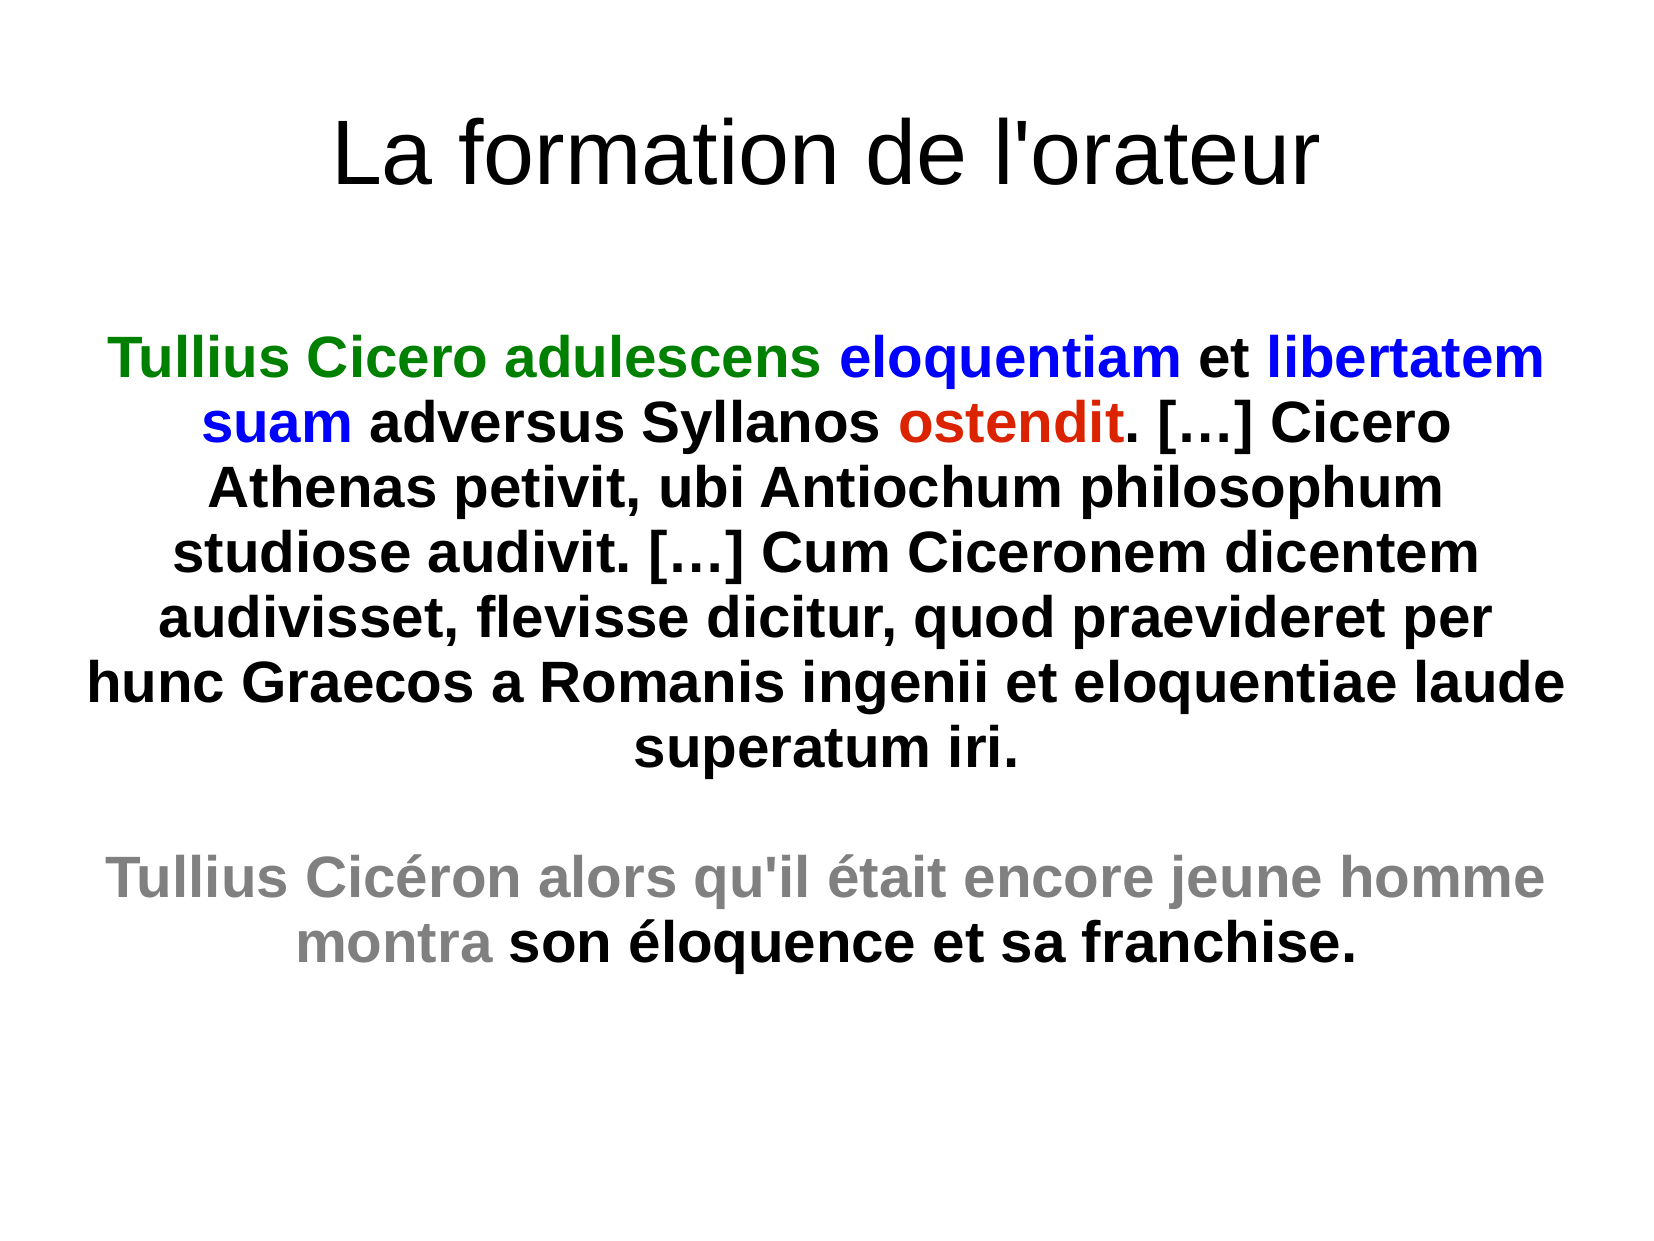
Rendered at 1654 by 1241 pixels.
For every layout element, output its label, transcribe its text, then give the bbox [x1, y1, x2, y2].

subtitle Tullius Cicero adulescens eloquentiam et libertatem suam adversus Syllanos ostendit. […] Cicero Athenas petivit, ubi Antiochum philosophum studiose audivit. […] Cum Ciceronem dicentem audivisset, flevisse dicitur, quod praevideret per hunc Graecos a Romanis ingenii et eloquentiae laude superatum iri. Tullius Cicéron alors qu'il était encore jeune homme montra son éloquence et sa franchise. [82, 290, 1571, 1010]
title La formation de l'orateur [82, 49, 1571, 257]
